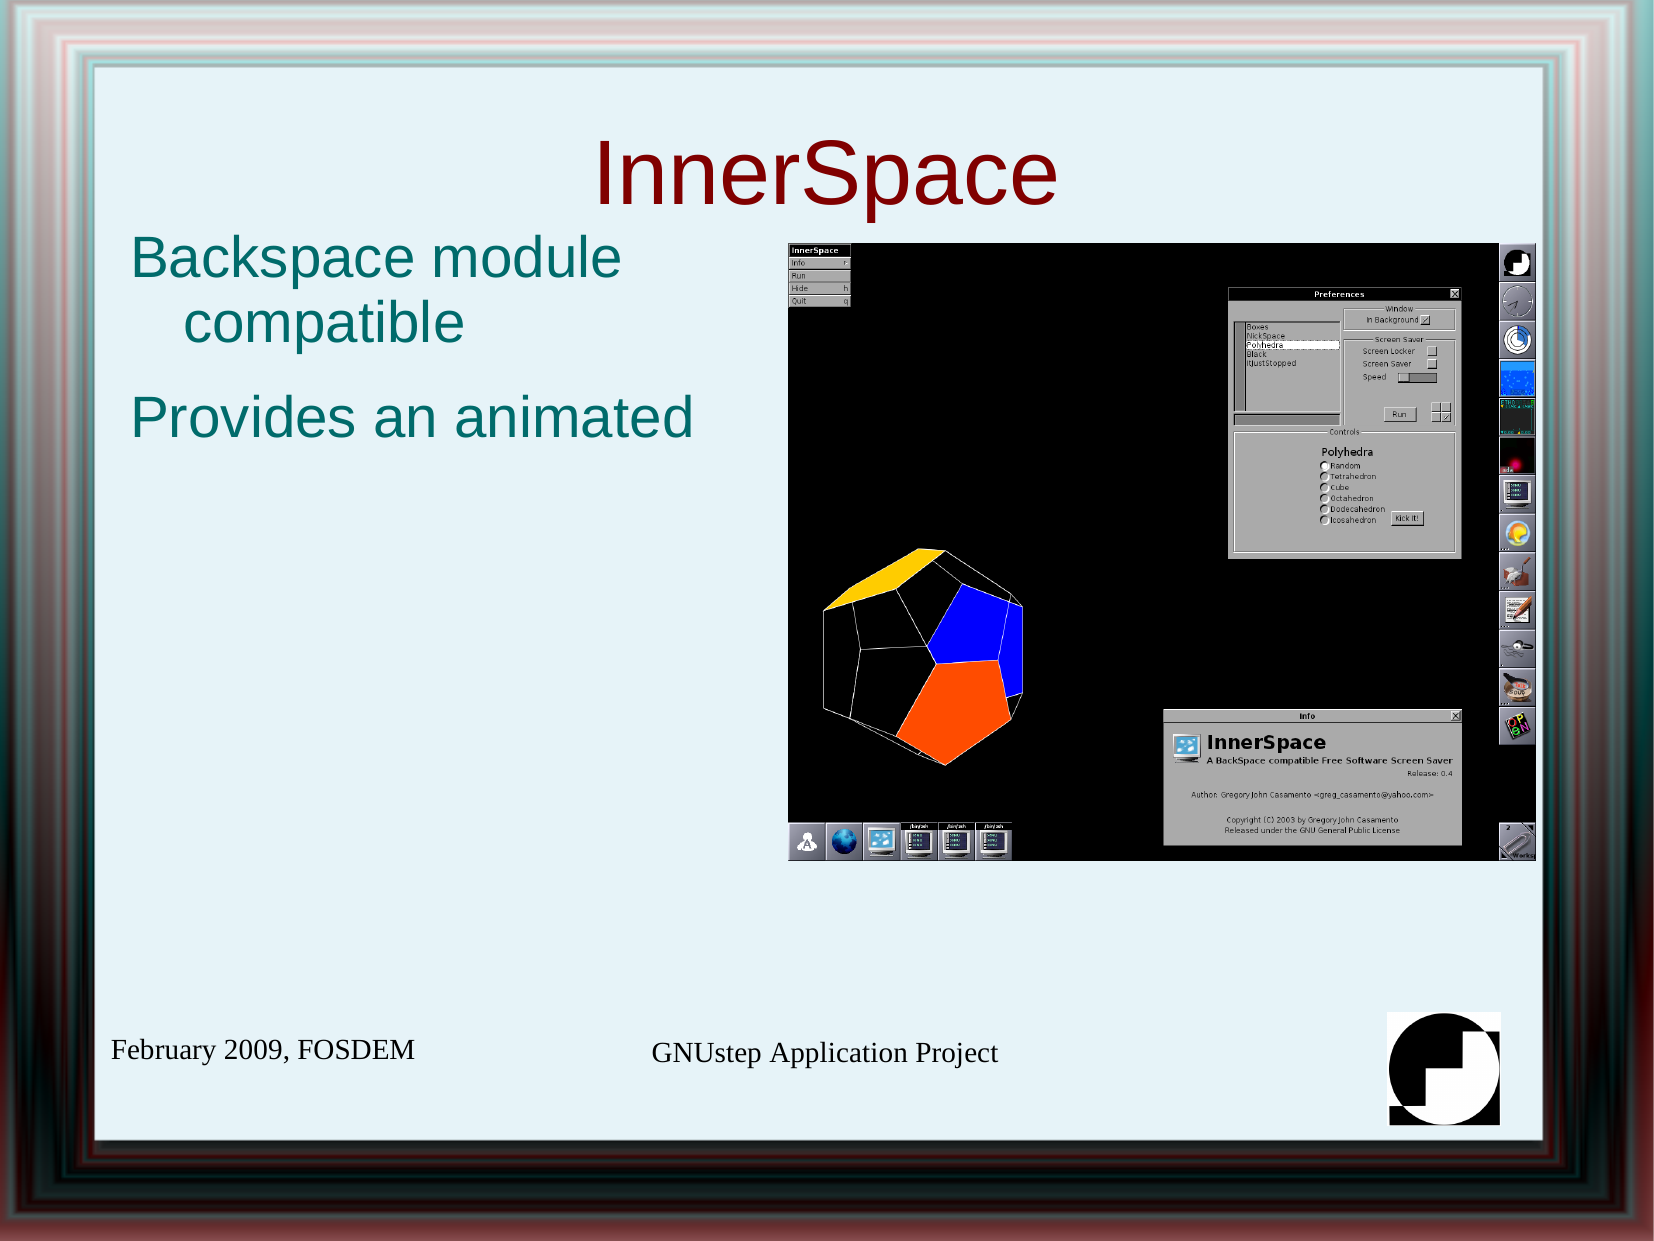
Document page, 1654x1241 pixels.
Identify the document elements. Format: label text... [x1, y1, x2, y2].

title InnerSpace [118, 88, 1536, 243]
list Backspace module compatible Provides an animated backdrop [112, 225, 1501, 1013]
picture [0, 0, 1654, 1241]
